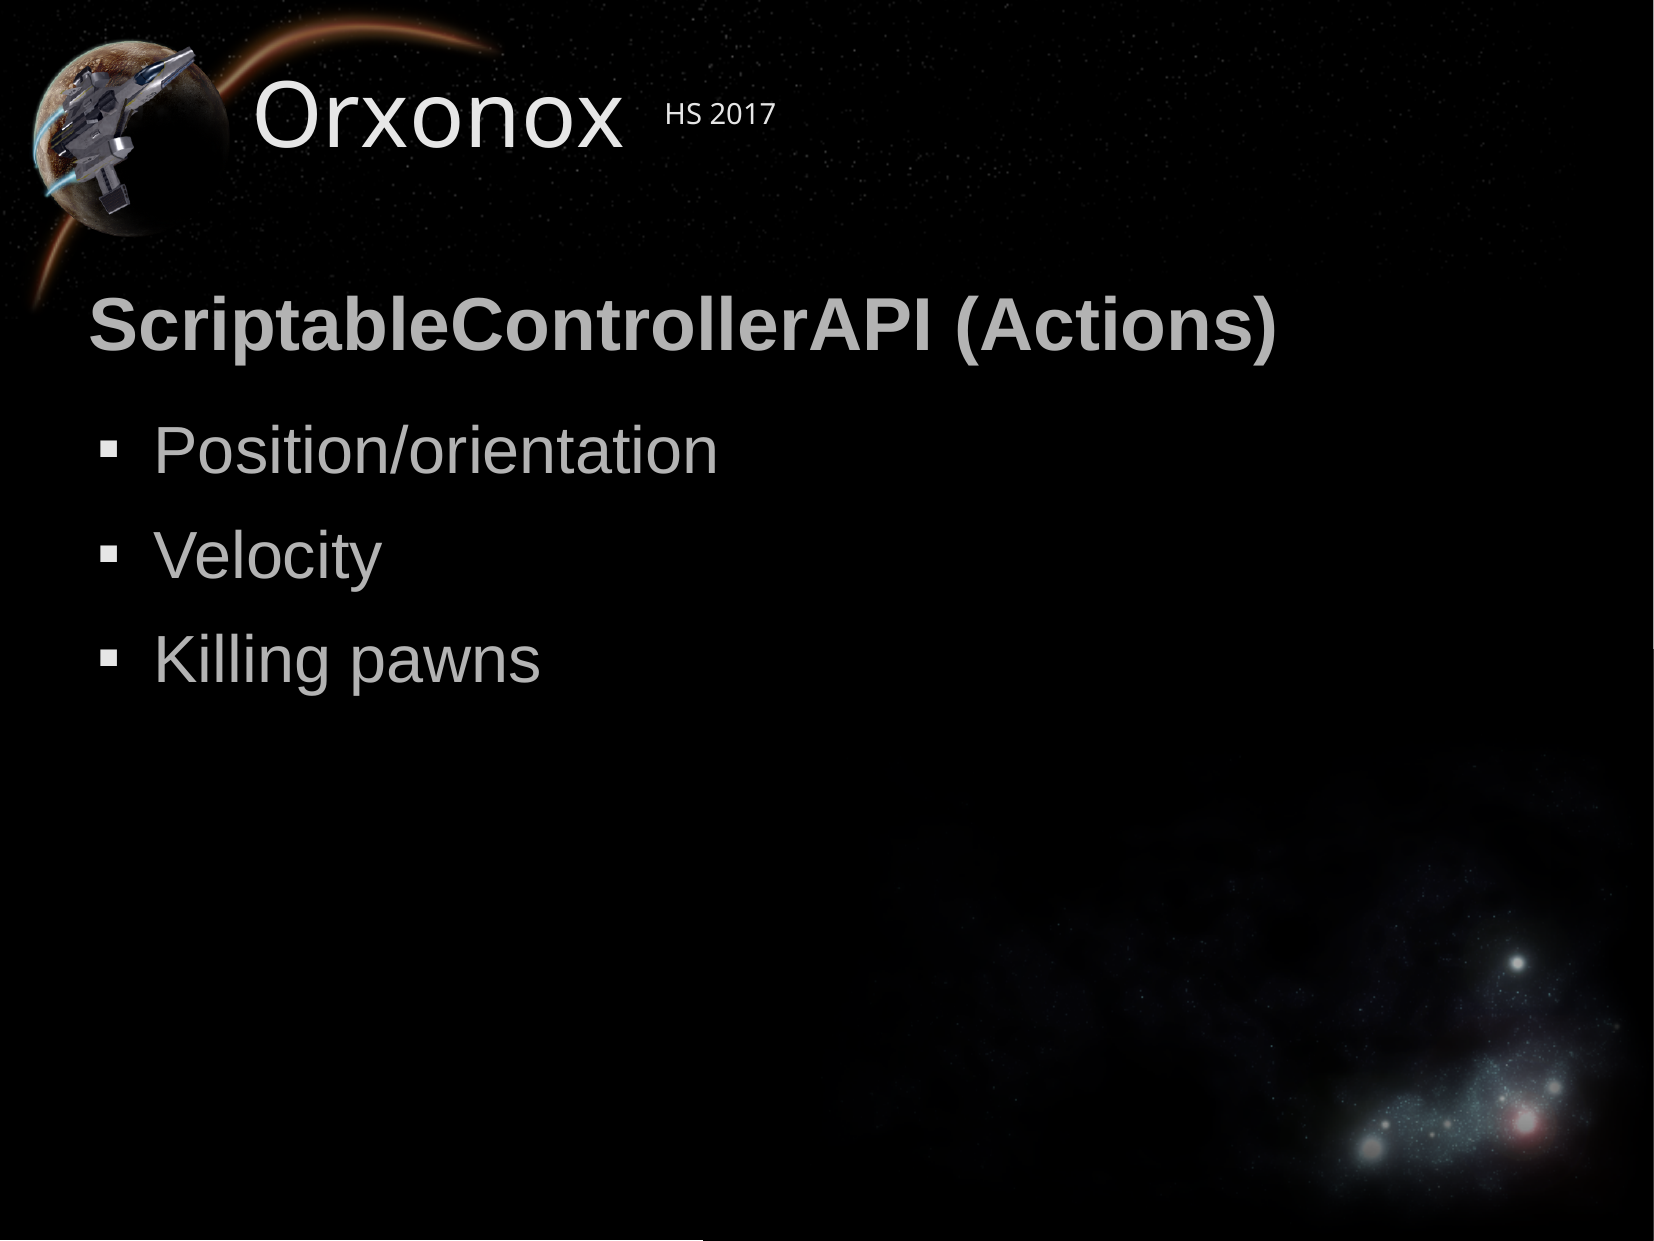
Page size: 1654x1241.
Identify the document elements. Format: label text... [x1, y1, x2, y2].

picture [0, 0, 1607, 443]
picture [703, 649, 1654, 1241]
list Position/orientation Velocity Killing pawns [82, 413, 1571, 1133]
title ScriptableControllerAPI (Actions) [88, 265, 1577, 384]
